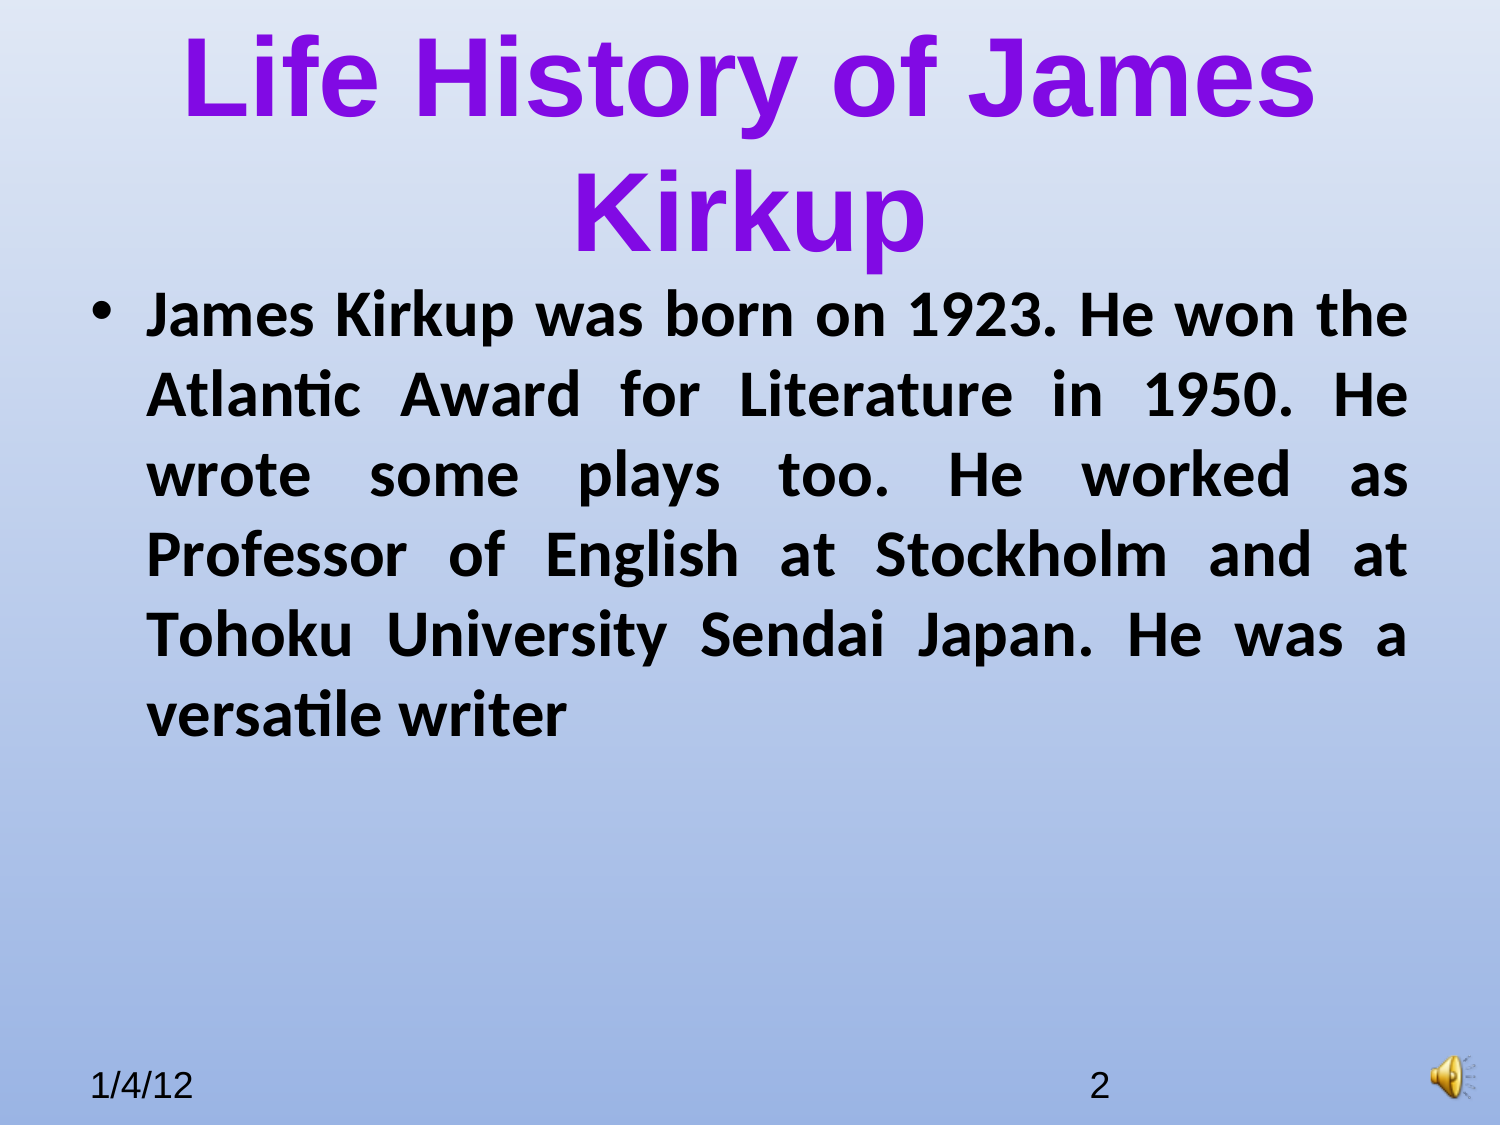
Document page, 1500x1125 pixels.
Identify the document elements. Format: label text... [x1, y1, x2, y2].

text_box Life History of James Kirkup [75, 0, 1426, 262]
text_box James Kirkup was born on 1923. He won the Atlantic Award for Literature in 1950. He wrote some plays too. He worked as Professor of English at Stockholm and at Tohoku University Sendai Japan. He was a versatile writer [75, 262, 1426, 901]
picture [1429, 1054, 1480, 1105]
